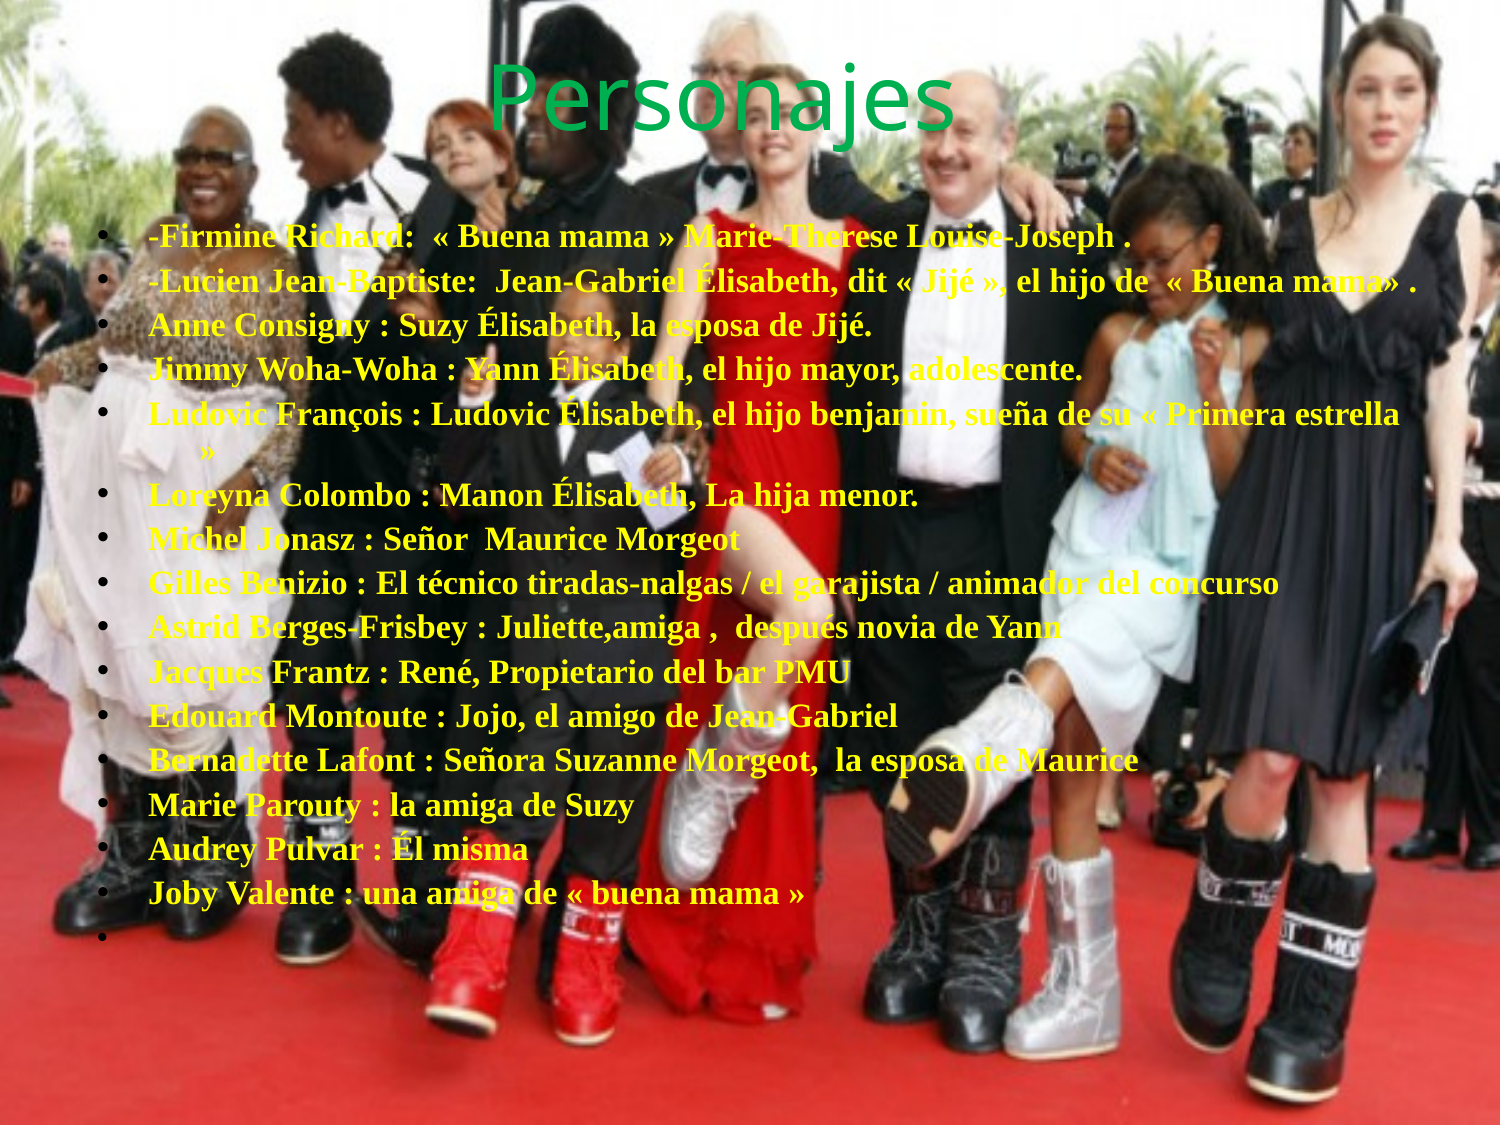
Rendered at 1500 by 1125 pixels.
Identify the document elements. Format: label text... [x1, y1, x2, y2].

list -Firmine Richard: « Buena mama » Marie-Therese Louise-Joseph . -Lucien Jean-Baptiste: Jean-Gabriel Élisabeth, dit « Jijé », el hijo de « Buena mama» . Anne Consigny : Suzy Élisabeth, la esposa de Jijé. Jimmy Woha-Woha : Yann Élisabeth, el hijo mayor, adolescente. Ludovic François : Ludovic Élisabeth, el hijo benjamin, sueña de su « Primera estrella » Loreyna Colombo : Manon Élisabeth, La hija menor. Michel Jonasz : Señor Maurice Morgeot Gilles Benizio : El técnico tiradas-nalgas / el garajista / animador del concurso Astrid Berges-Frisbey : Juliette,amiga , después novia de Yann Jacques Frantz : René, Propietario del bar PMU Edouard Montoute : Jojo, el amigo de Jean-Gabriel Bernadette Lafont : Señora Suzanne Morgeot, la esposa de Maurice Marie Parouty : la amiga de Suzy Audrey Pulvar : Él misma Joby Valente : una amiga de « buena mama » [82, 210, 1433, 954]
picture [0, 0, 1500, 1125]
title Personajes [46, 0, 1397, 188]
